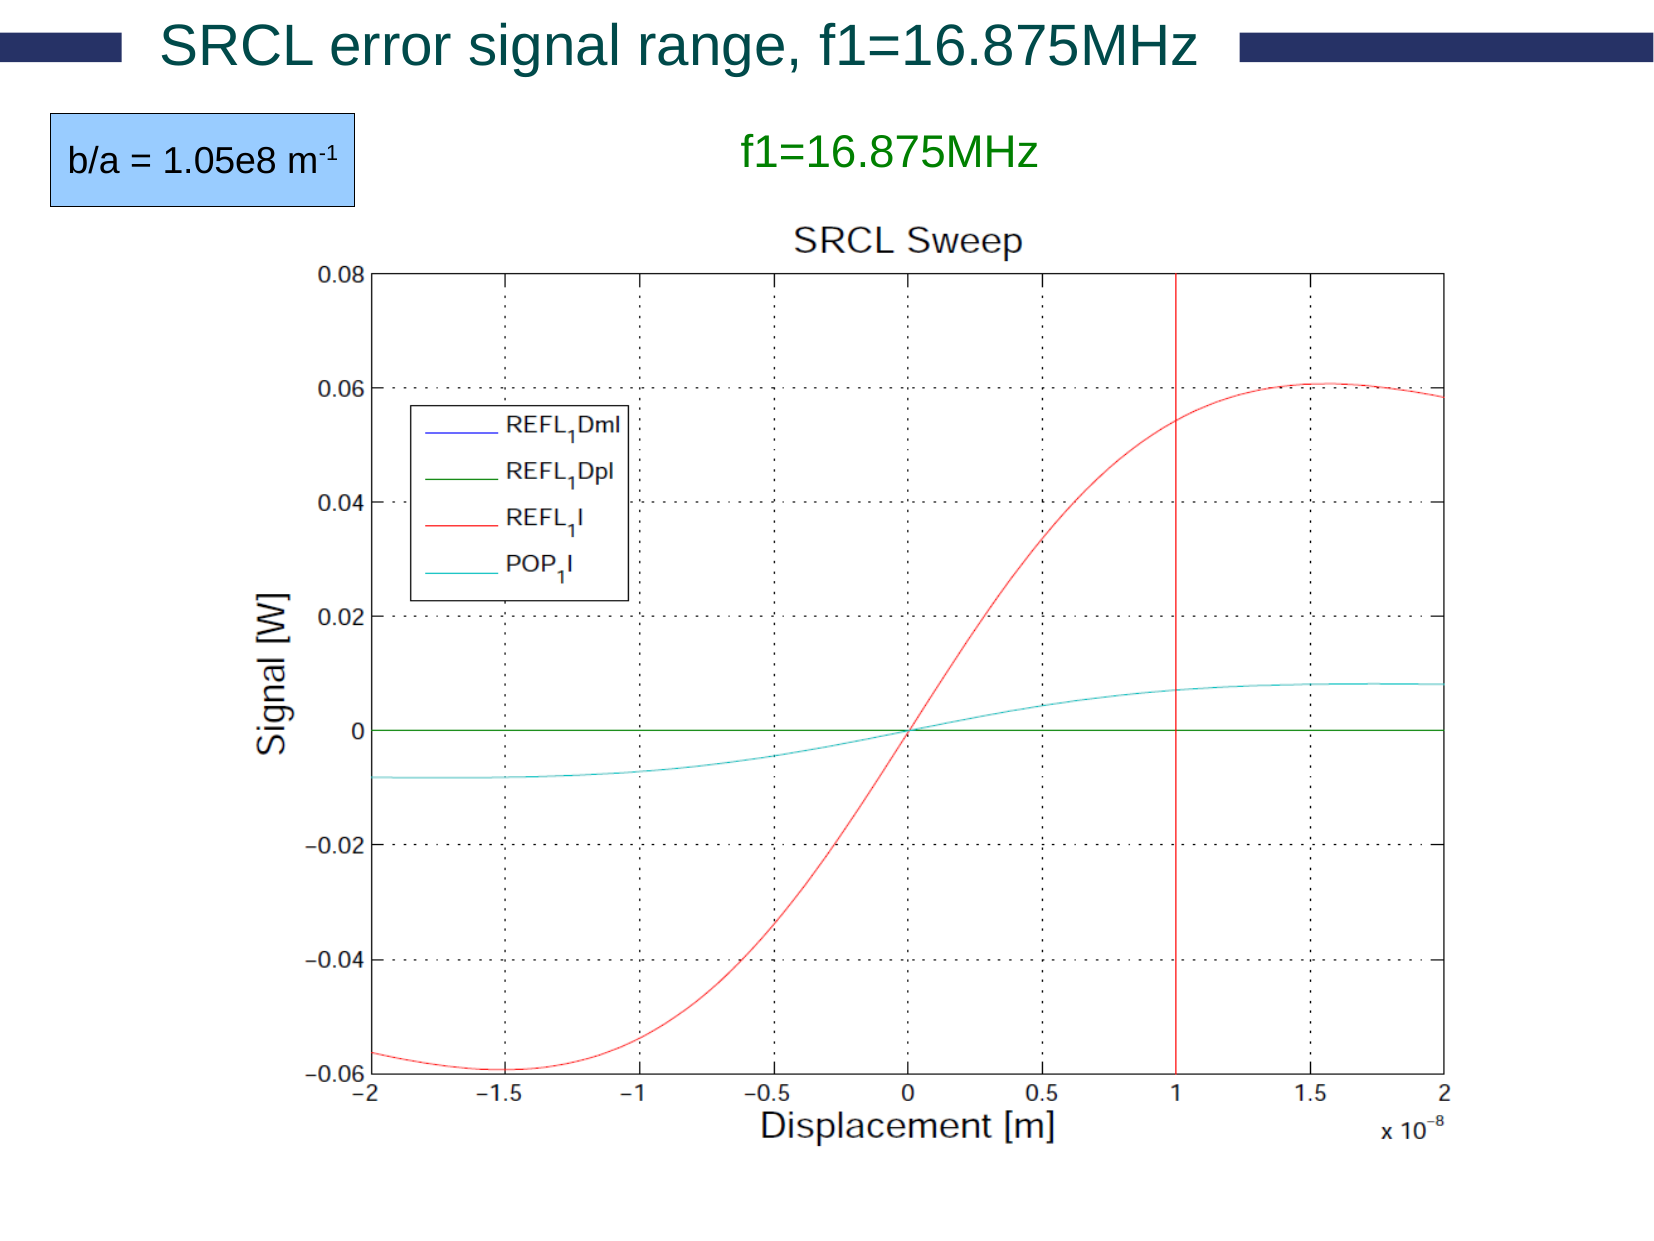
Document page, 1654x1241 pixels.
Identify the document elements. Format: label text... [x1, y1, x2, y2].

text_box f1=16.875MHz [725, 118, 1055, 185]
picture [183, 197, 1495, 1215]
title SRCL error signal range, f1=16.875MHz [121, 12, 1240, 78]
text_box b/a = 1.05e8 m-1 [50, 113, 355, 207]
